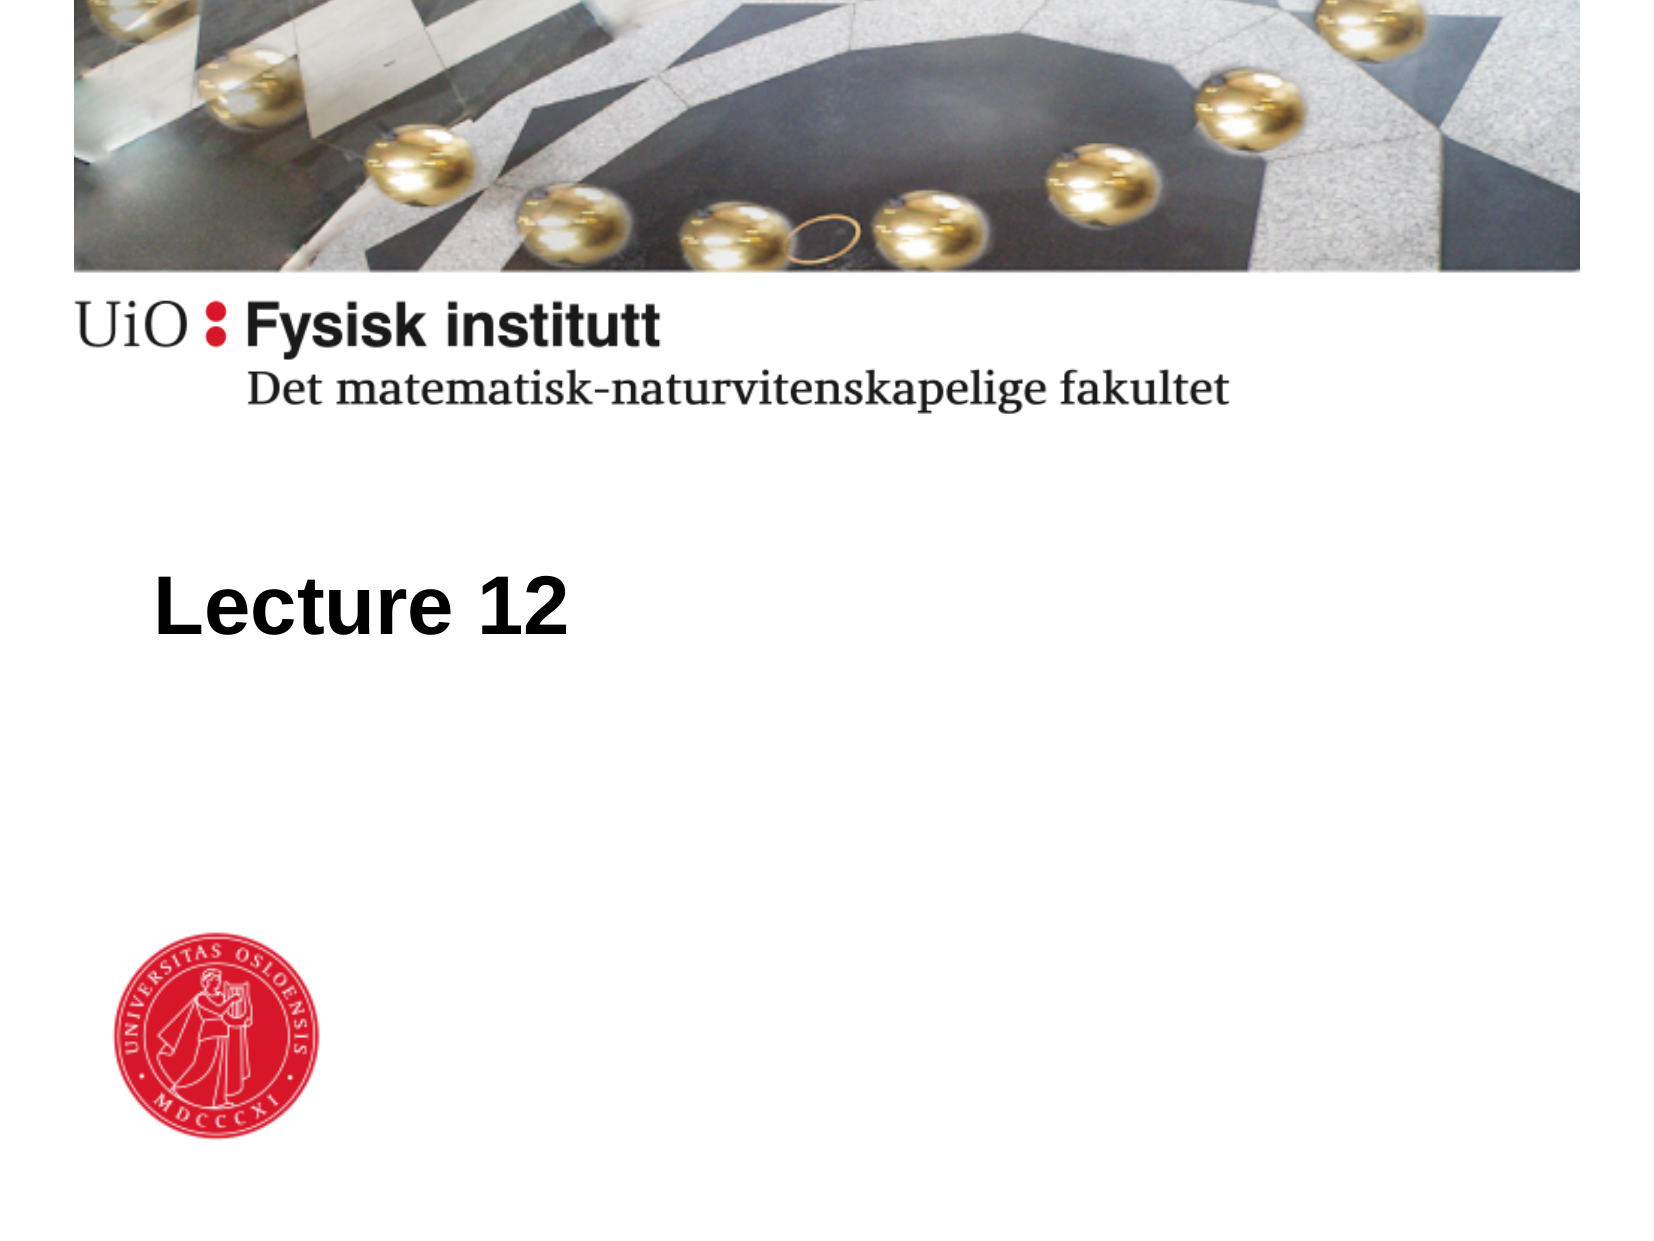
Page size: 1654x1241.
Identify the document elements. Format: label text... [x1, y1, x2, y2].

picture [72, 292, 1238, 420]
picture [74, 0, 1580, 280]
subtitle Lecture 12 [153, 512, 1418, 699]
picture [109, 927, 326, 1147]
